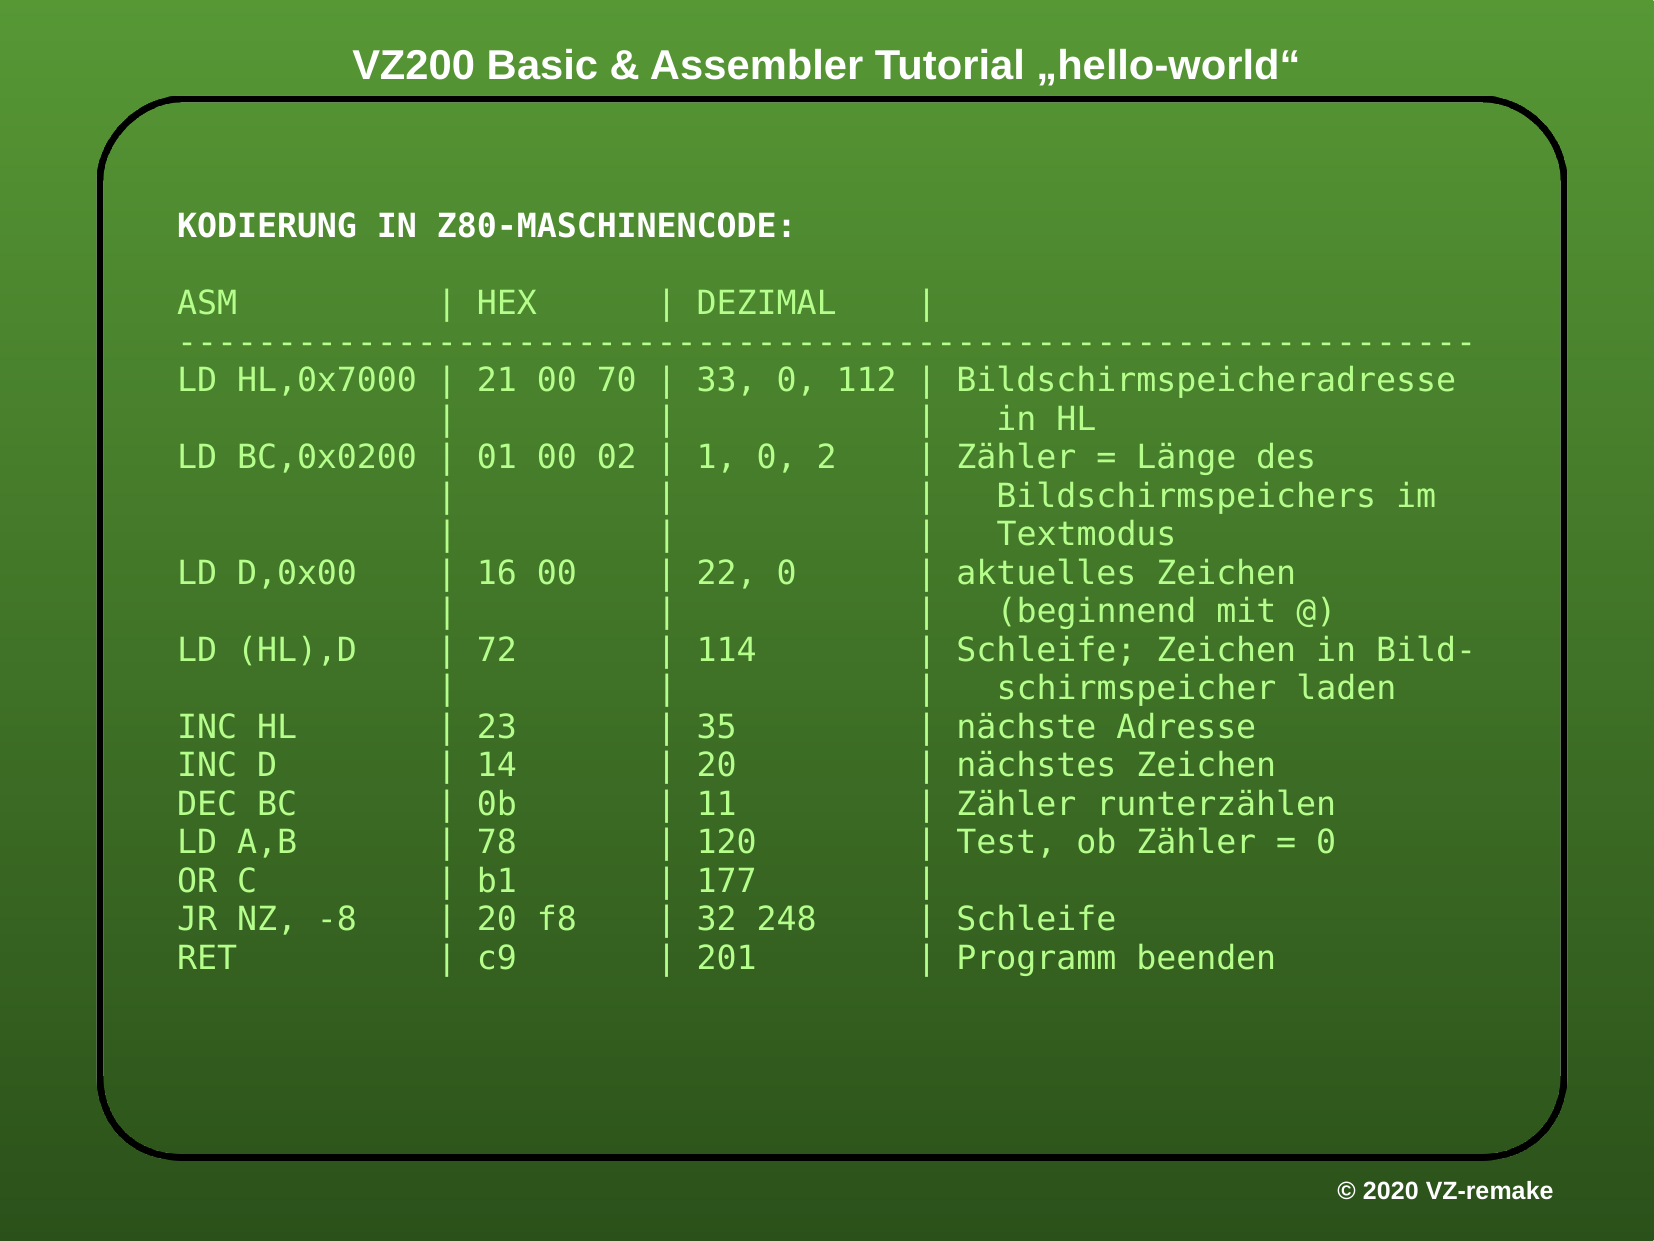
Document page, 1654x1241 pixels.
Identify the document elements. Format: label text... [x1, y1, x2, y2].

picture [1339, 1183, 1354, 1198]
picture [59, 58, 1607, 1199]
picture [1380, 1184, 1385, 1196]
list KODIERUNG IN Z80-MASCHINENCODE: ASM | HEX | DEZIMAL | ----------------------------------------------------------------- LD HL,0x7000 | 21 00 70 | 33, 0, 112 | Bildschirmspeicheradresse | | | in HL LD BC,0x0200 | 01 00 02 | 1, 0, 2 | Zähler = Länge des | | | Bildschirmspeichers im | | | Textmodus LD D,0x00 | 16 00 | 22, 0 | aktuelles Zeichen | | | (beginnend mit @) LD (HL),D | 72 | 114 | Schleife; Zeichen in Bild- | | | schirmspeicher laden INC HL | 23 | 35 | nächste Adresse INC D | 14 | 20 | nächstes Zeichen DEC BC | 0b | 11 | Zähler runterzählen LD A,B | 78 | 120 | Test, ob Zähler = 0 OR C | b1 | 177 | JR NZ, -8 | 20 f8 | 32 248 | Schleife RET | c9 | 201 | Programm beenden [177, 129, 1501, 1111]
title VZ200 Basic & Assembler Tutorial „hello-world“ [82, 35, 1571, 95]
picture [1408, 1184, 1413, 1196]
picture [1502, 1188, 1506, 1199]
